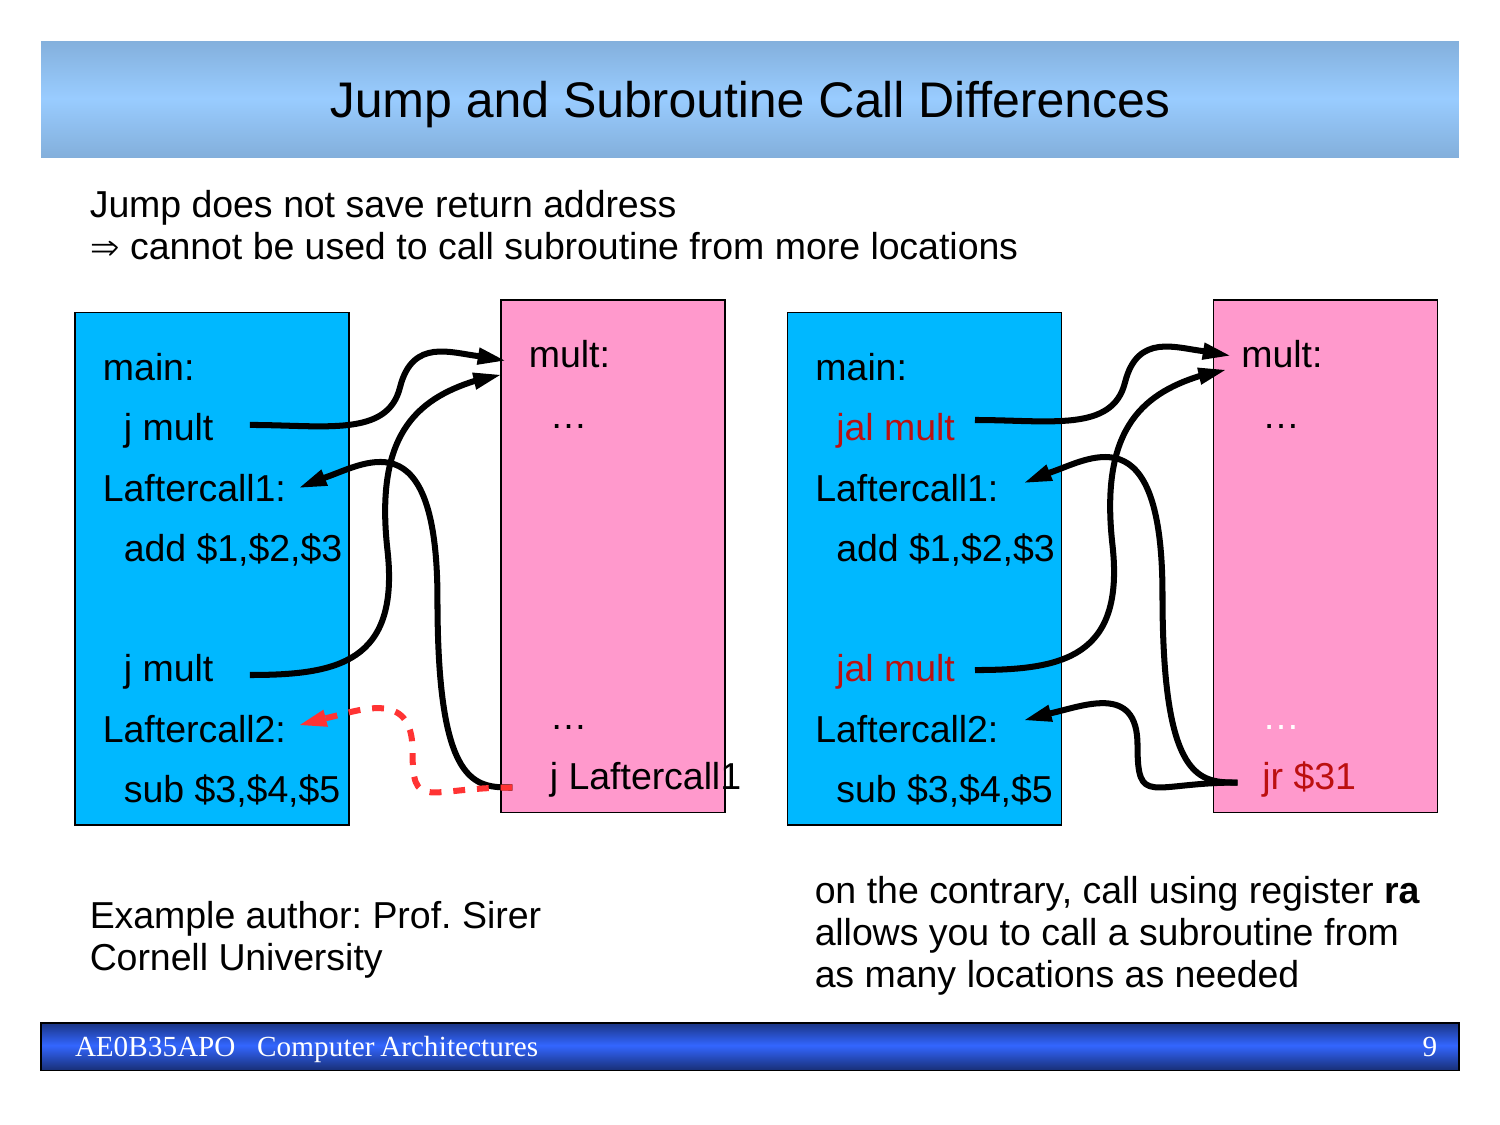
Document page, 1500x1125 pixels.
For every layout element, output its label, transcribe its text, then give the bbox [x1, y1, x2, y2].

text_box main: j mult Laftercall1: add $1,$2,$3 j mult Laftercall2: sub $3,$4,$5 [75, 312, 349, 826]
title Jump and Subroutine Call Differences [41, 41, 1459, 158]
text_box Jump does not save return address ⇒ cannot be used to call subroutine from more locations [75, 176, 1034, 280]
text_box mult: … … j Laftercall1 [501, 299, 725, 813]
text_box mult: … … jr $31 [1213, 299, 1438, 813]
text_box main: jal mult Laftercall1: add $1,$2,$3 jal mult Laftercall2: sub $3,$4,$5 [787, 312, 1062, 826]
text_box Example author: Prof. Sirer Cornell University [74, 887, 613, 1016]
text_box on the contrary, call using register ra allows you to call a subroutine from as many locations as needed [799, 862, 1450, 1004]
